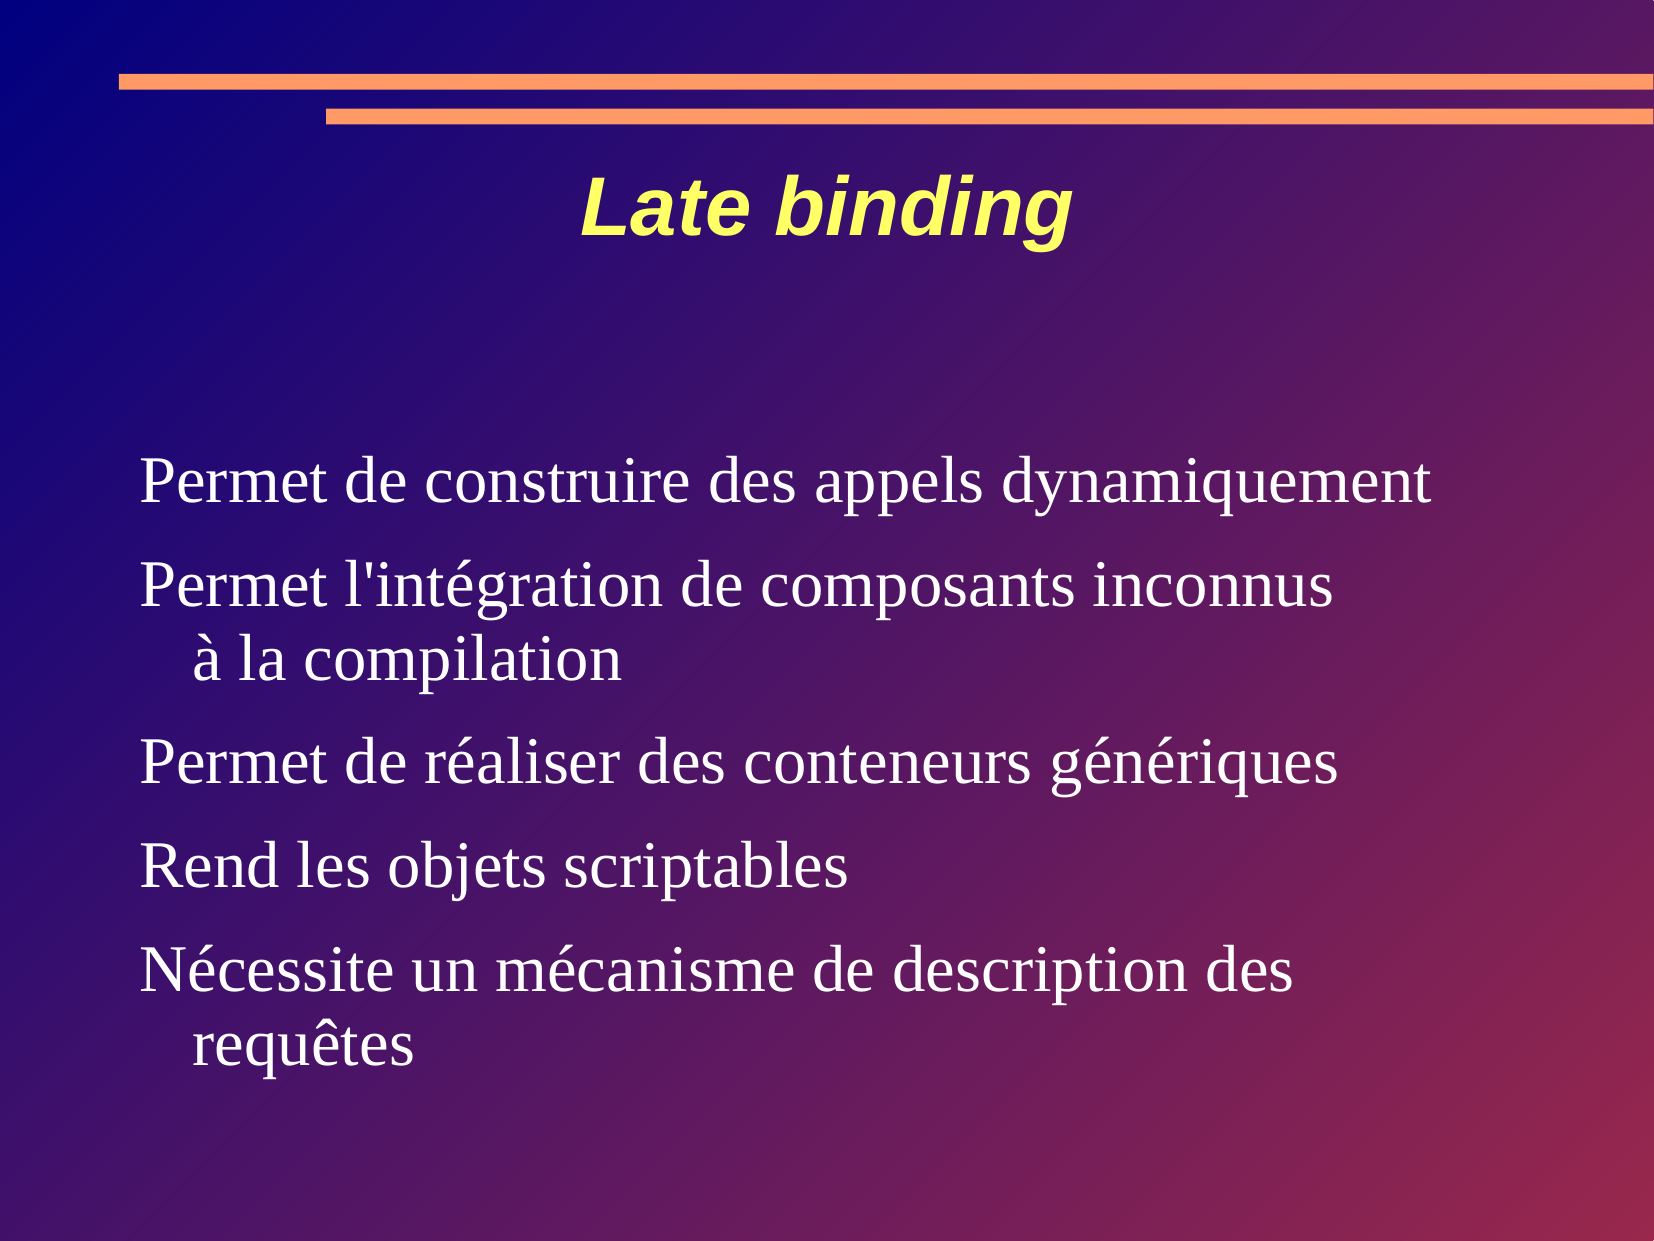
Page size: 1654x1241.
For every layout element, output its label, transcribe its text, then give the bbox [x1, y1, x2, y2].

list Permet de construire des appels dynamiquement Permet l'intégration de composants inconnus à la compilation Permet de réaliser des conteneurs génériques Rend les objets scriptables Nécessite un mécanisme de description des requêtes [121, 443, 1534, 1127]
title Late binding [121, 102, 1534, 311]
